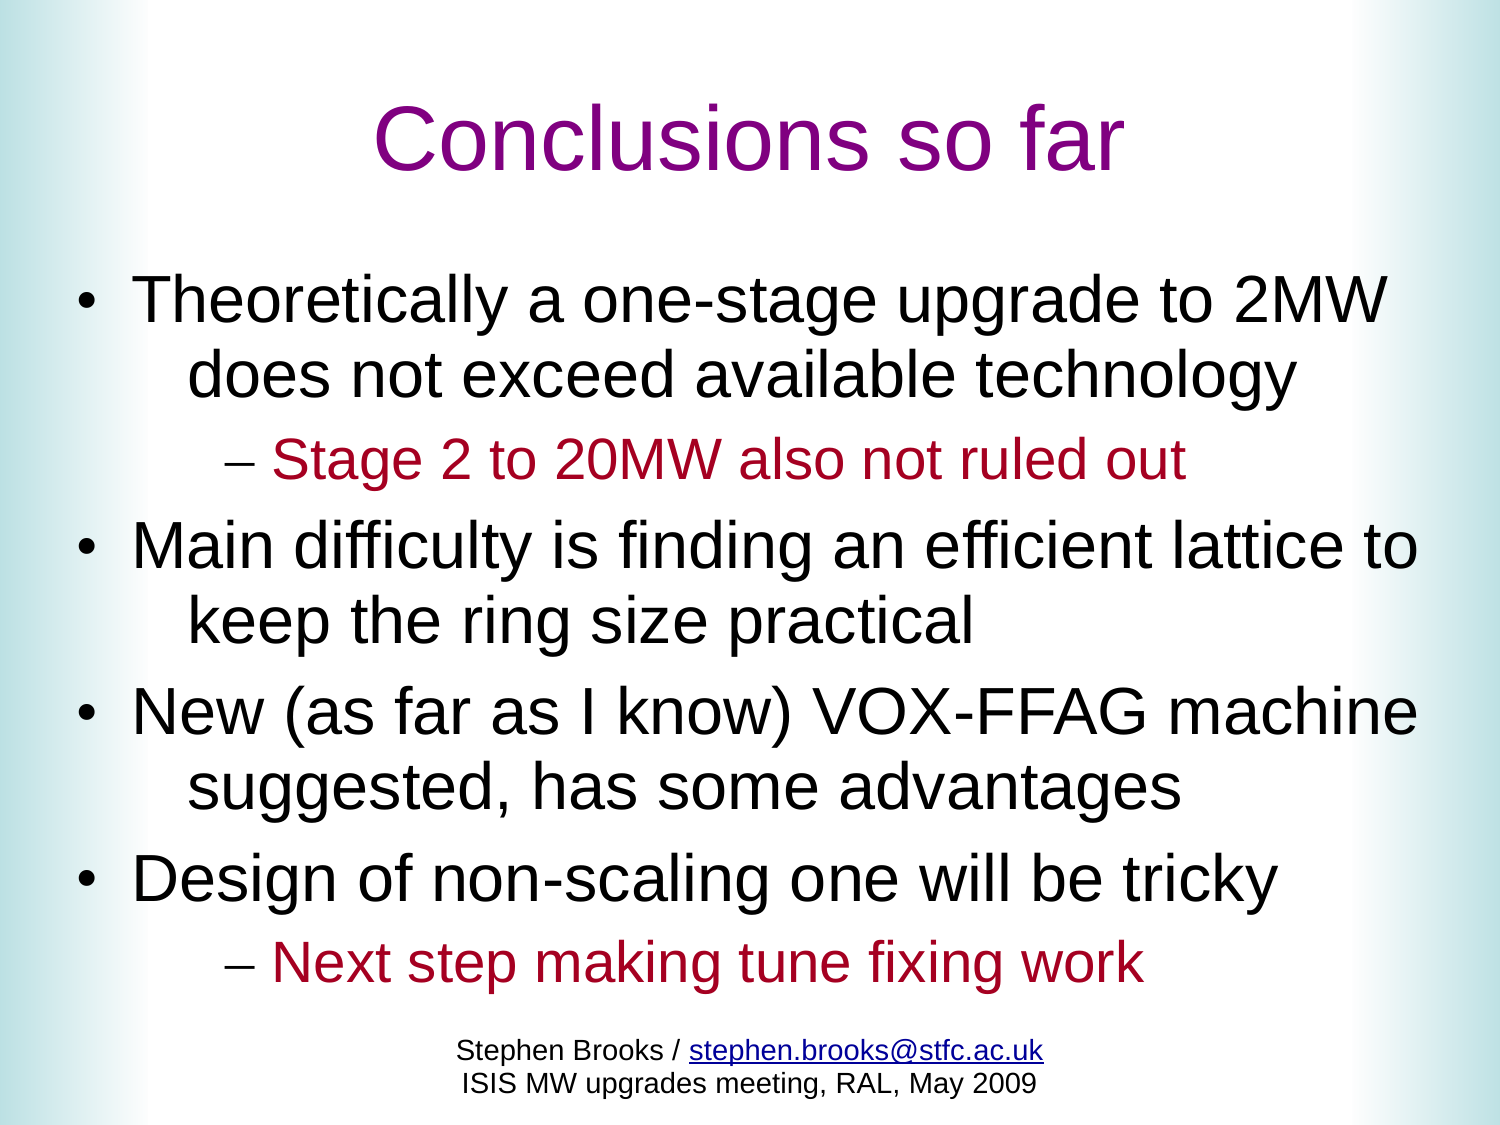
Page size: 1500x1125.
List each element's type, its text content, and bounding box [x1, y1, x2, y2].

title Conclusions so far [75, 52, 1425, 225]
list Theoretically a one-stage upgrade to 2MW does not exceed available technology Stage 2 to 20MW also not ruled out Main difficulty is finding an efficient lattice to keep the ring size practical New (as far as I know) VOX-FFAG machine suggested, has some advantages Design of non-scaling one will be tricky Next step making tune fixing work [75, 262, 1425, 995]
